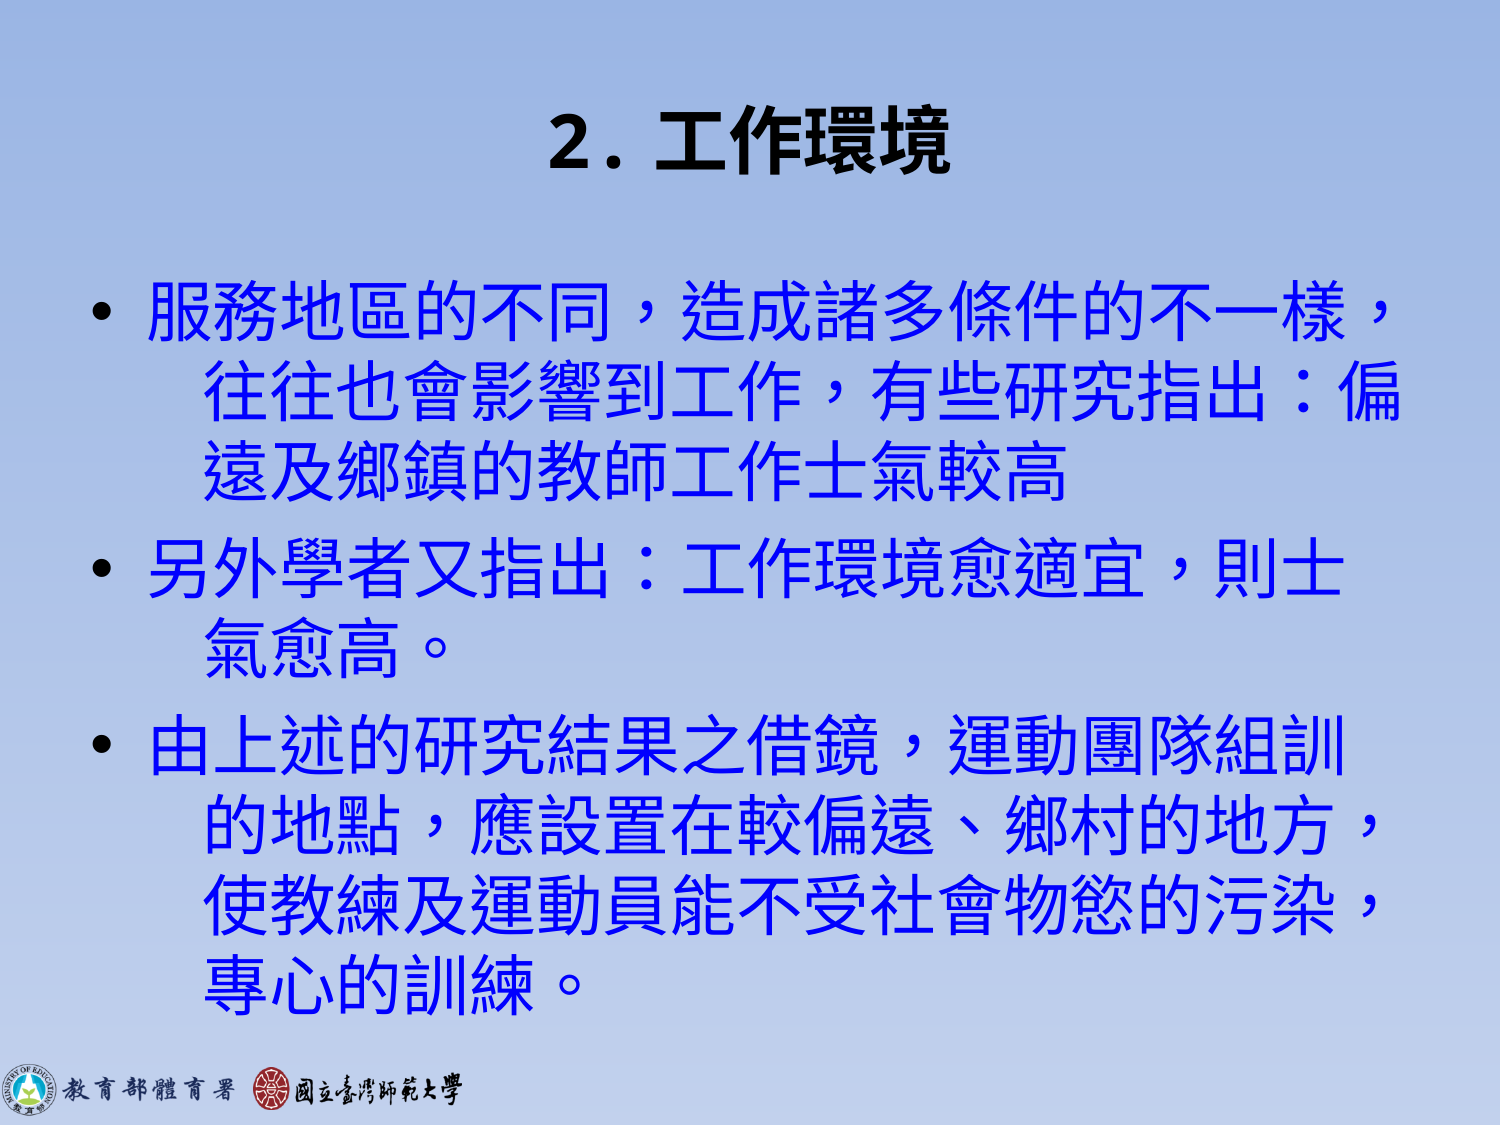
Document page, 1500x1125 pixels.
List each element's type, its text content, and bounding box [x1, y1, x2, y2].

title 2.工作環境 [75, 45, 1426, 233]
list 服務地區的不同，造成諸多條件的不一樣，往往也會影響到工作，有些研究指出：偏遠及鄉鎮的教師工作士氣較高 另外學者又指出：工作環境愈適宜，則士氣愈高。 由上述的研究結果之借鏡，運動團隊組訓的地點，應設置在較偏遠、鄉村的地方，使教練及運動員能不受社會物慾的污染，專心的訓練。 [75, 262, 1426, 1042]
